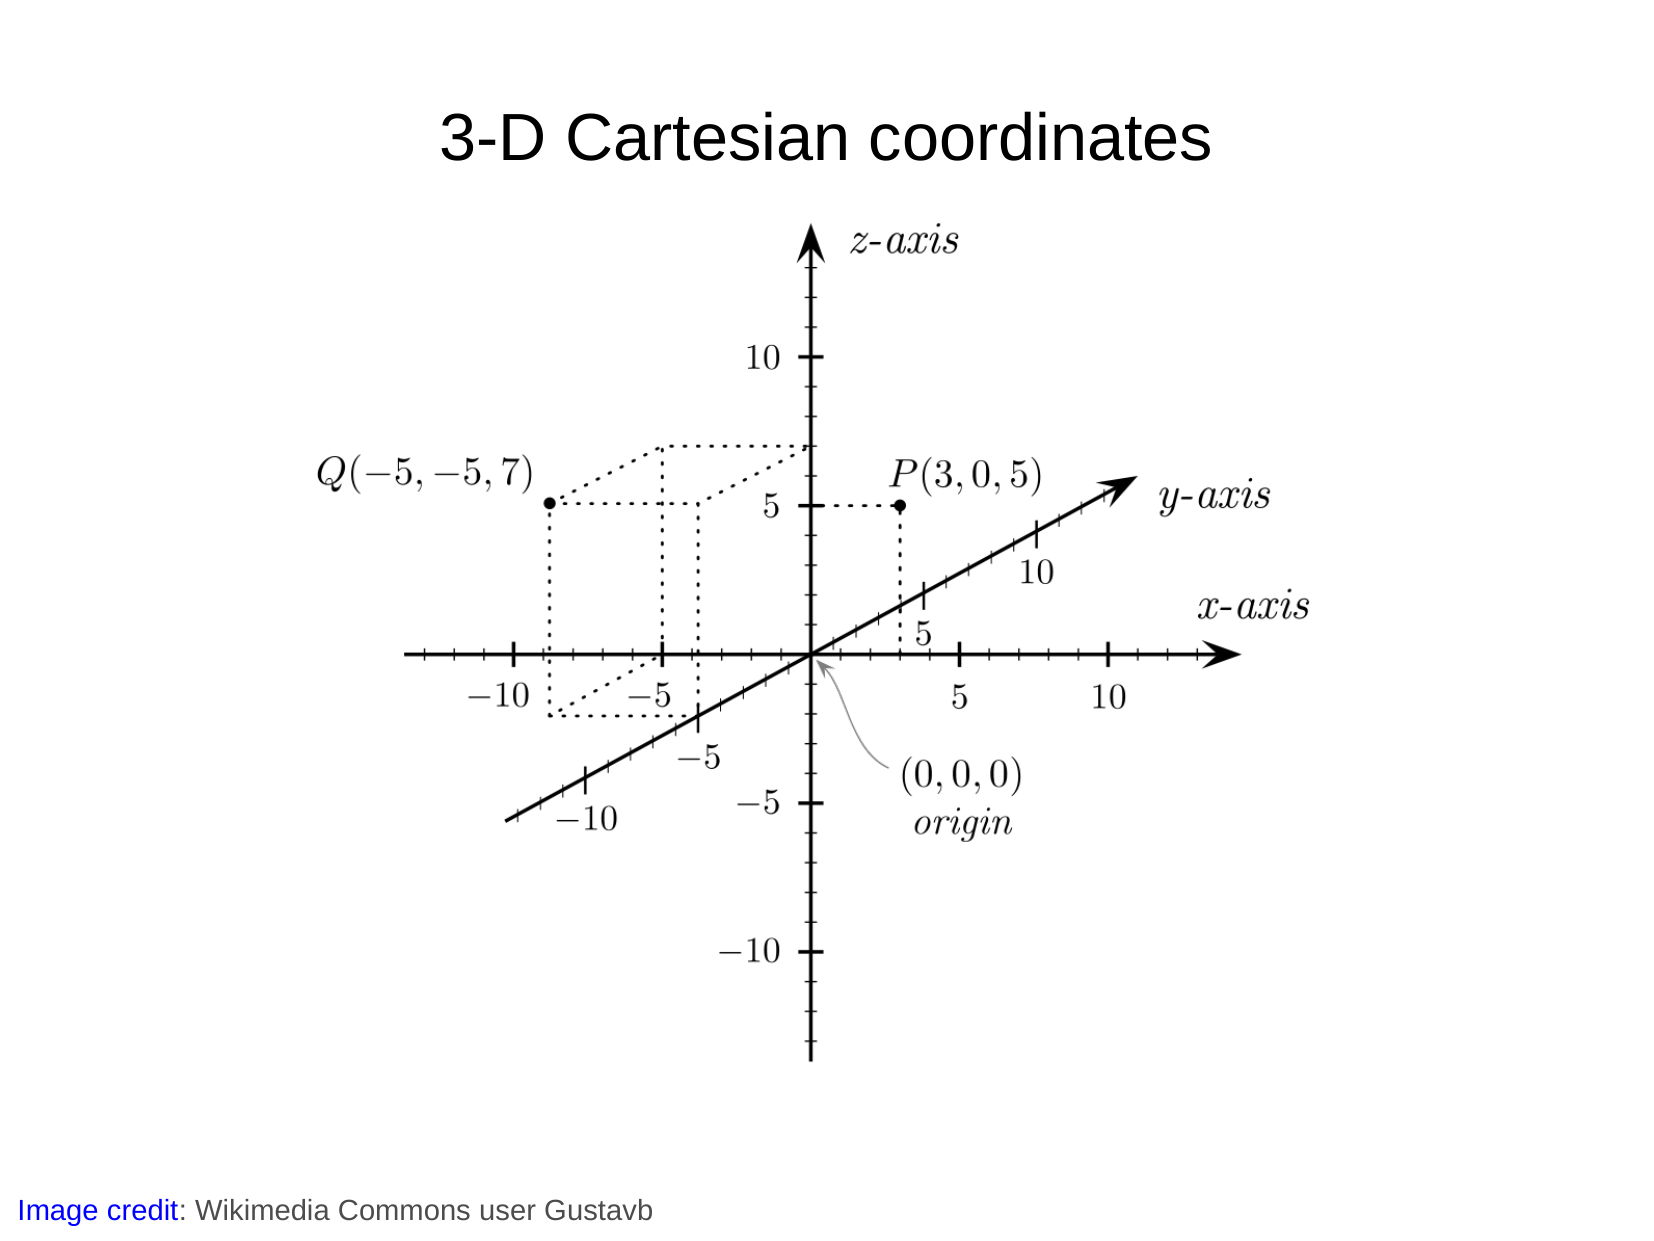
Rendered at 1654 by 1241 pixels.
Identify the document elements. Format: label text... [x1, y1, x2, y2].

picture [293, 188, 1332, 1111]
text_box Image credit: Wikimedia Commons user Gustavb [2, 1186, 1163, 1234]
subtitle 3-D Cartesian coordinates [82, 49, 1571, 226]
